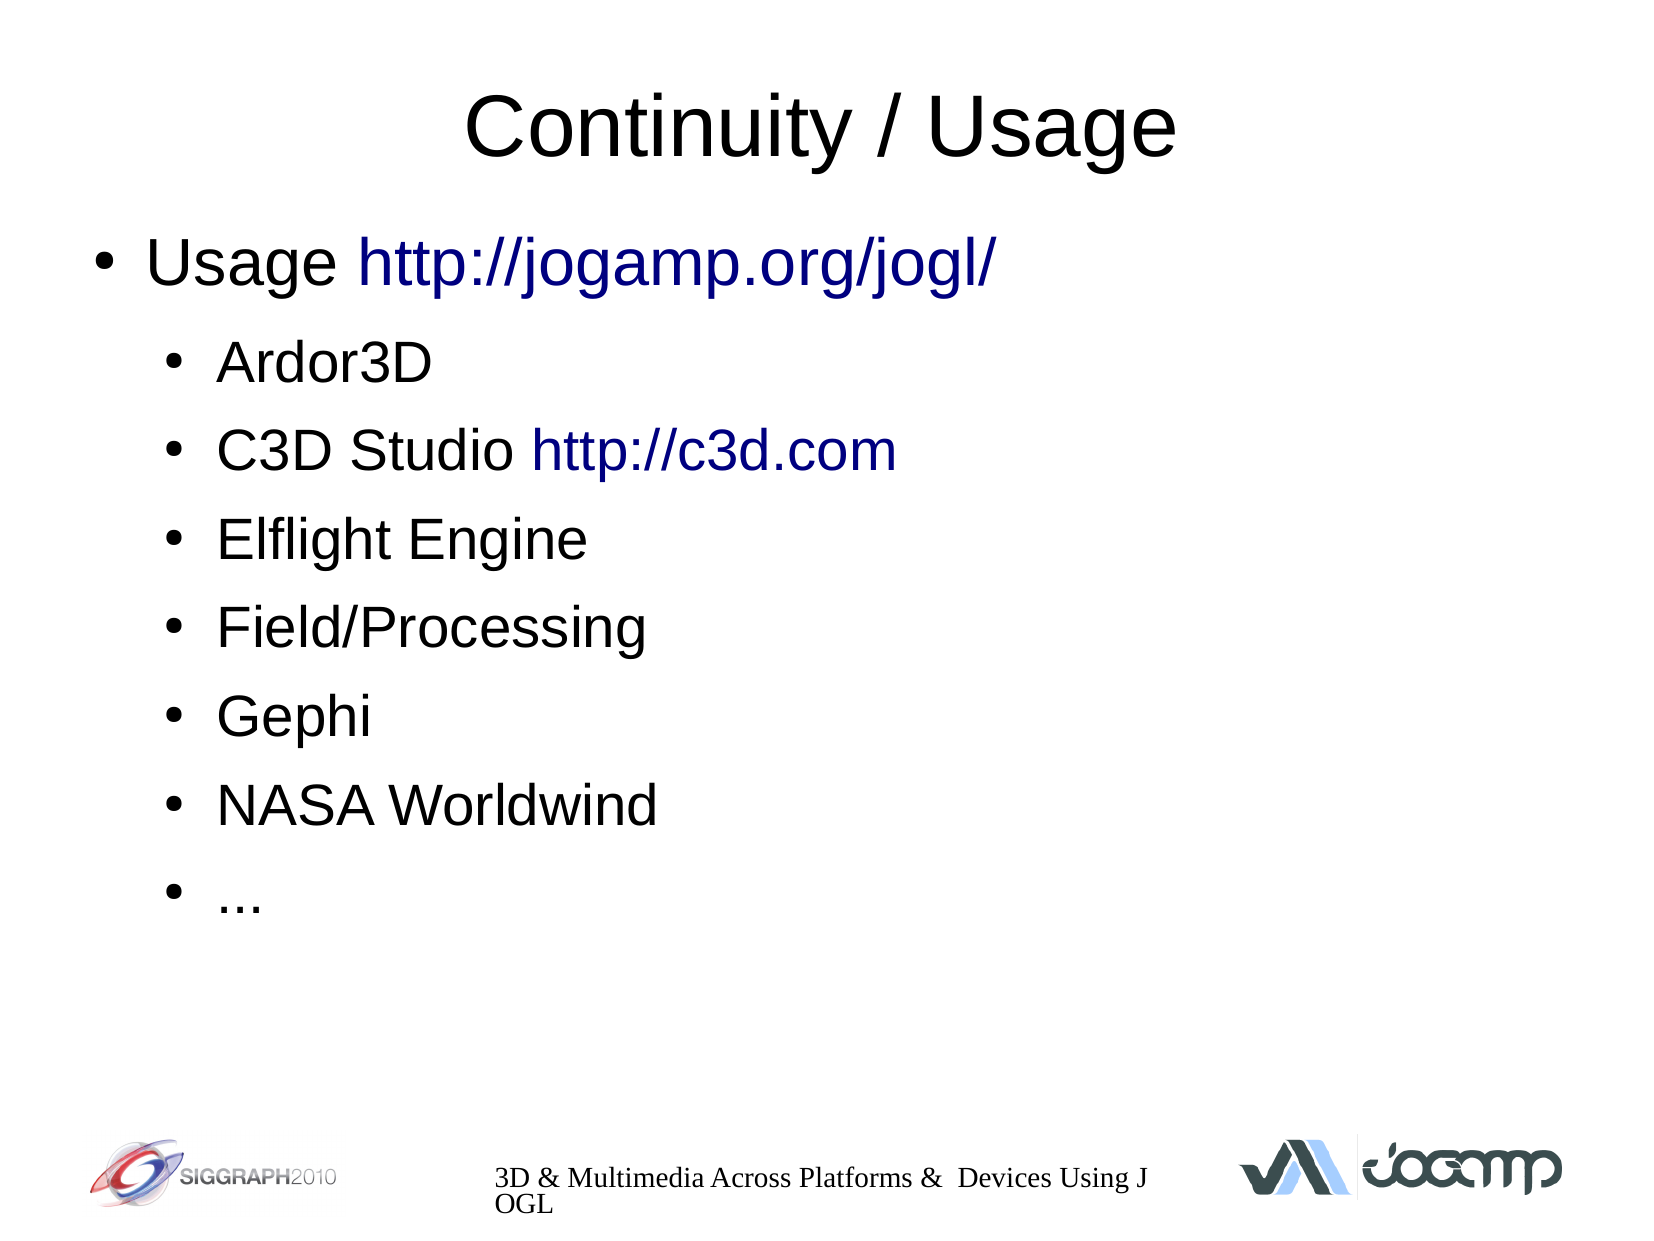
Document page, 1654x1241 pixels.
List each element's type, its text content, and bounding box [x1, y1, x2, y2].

list Usage http://jogamp.org/jogl/ Ardor3D C3D Studio http://c3d.com Elflight Engine Field/Processing Gephi NASA Worldwind ... [75, 225, 1571, 1109]
title Continuity / Usage [68, 64, 1576, 188]
picture [1237, 1134, 1562, 1200]
picture [82, 1130, 346, 1217]
